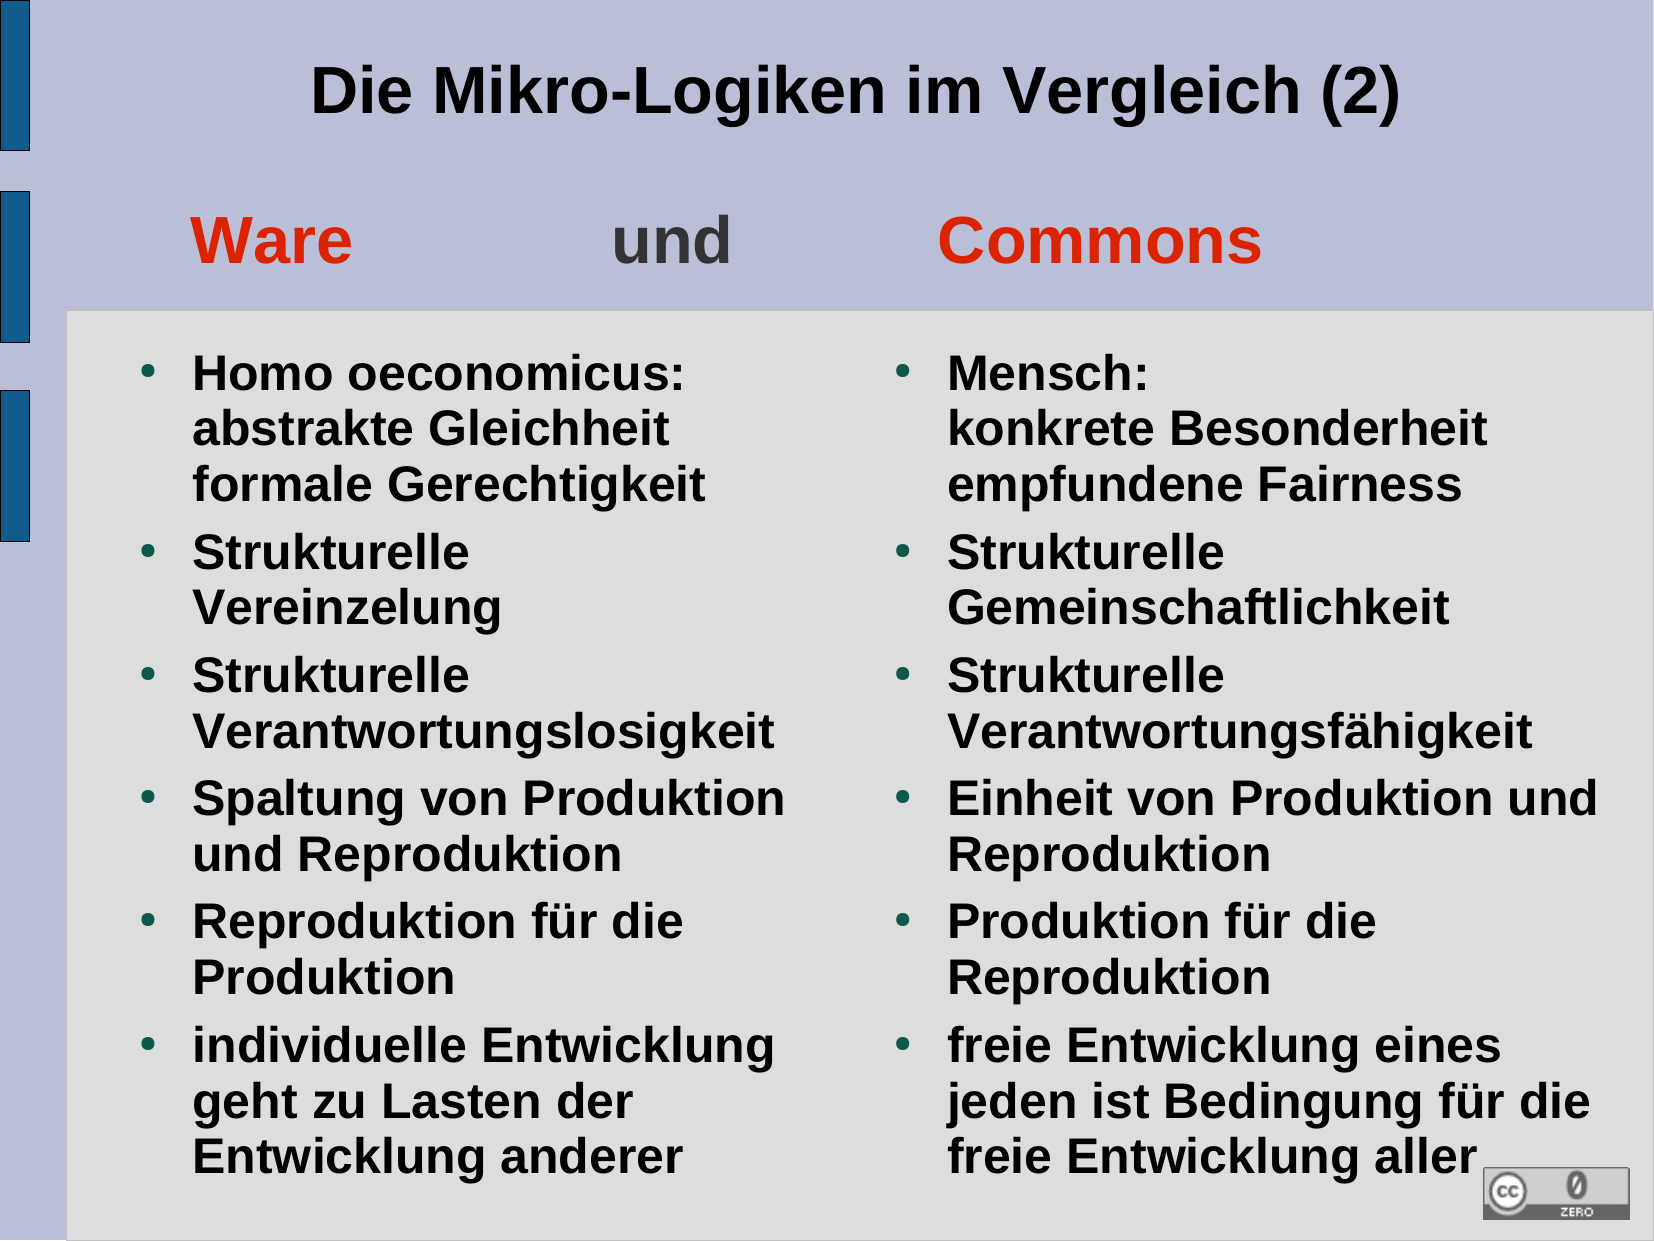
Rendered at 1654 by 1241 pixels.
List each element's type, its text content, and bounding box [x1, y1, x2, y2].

list Mensch: konkrete Besonderheit empfundene Fairness Strukturelle Gemeinschaftlichkeit Strukturelle Verantwortungsfähigkeit Einheit von Produktion und Reproduktion Produktion für die Reproduktion freie Entwicklung eines jeden ist Bedingung für die freie Entwicklung aller [876, 344, 1625, 1185]
title Die Mikro-Logiken im Vergleich (2) Ware und Commons [120, 53, 1594, 278]
picture [1483, 1167, 1630, 1220]
list Homo oeconomicus: abstrakte Gleichheit formale Gerechtigkeit Strukturelle Vereinzelung Strukturelle Verantwortungslosigkeit Spaltung von Produktion und Reproduktion Reproduktion für die Produktion individuelle Entwicklung geht zu Lasten der Entwicklung anderer [121, 344, 841, 1185]
